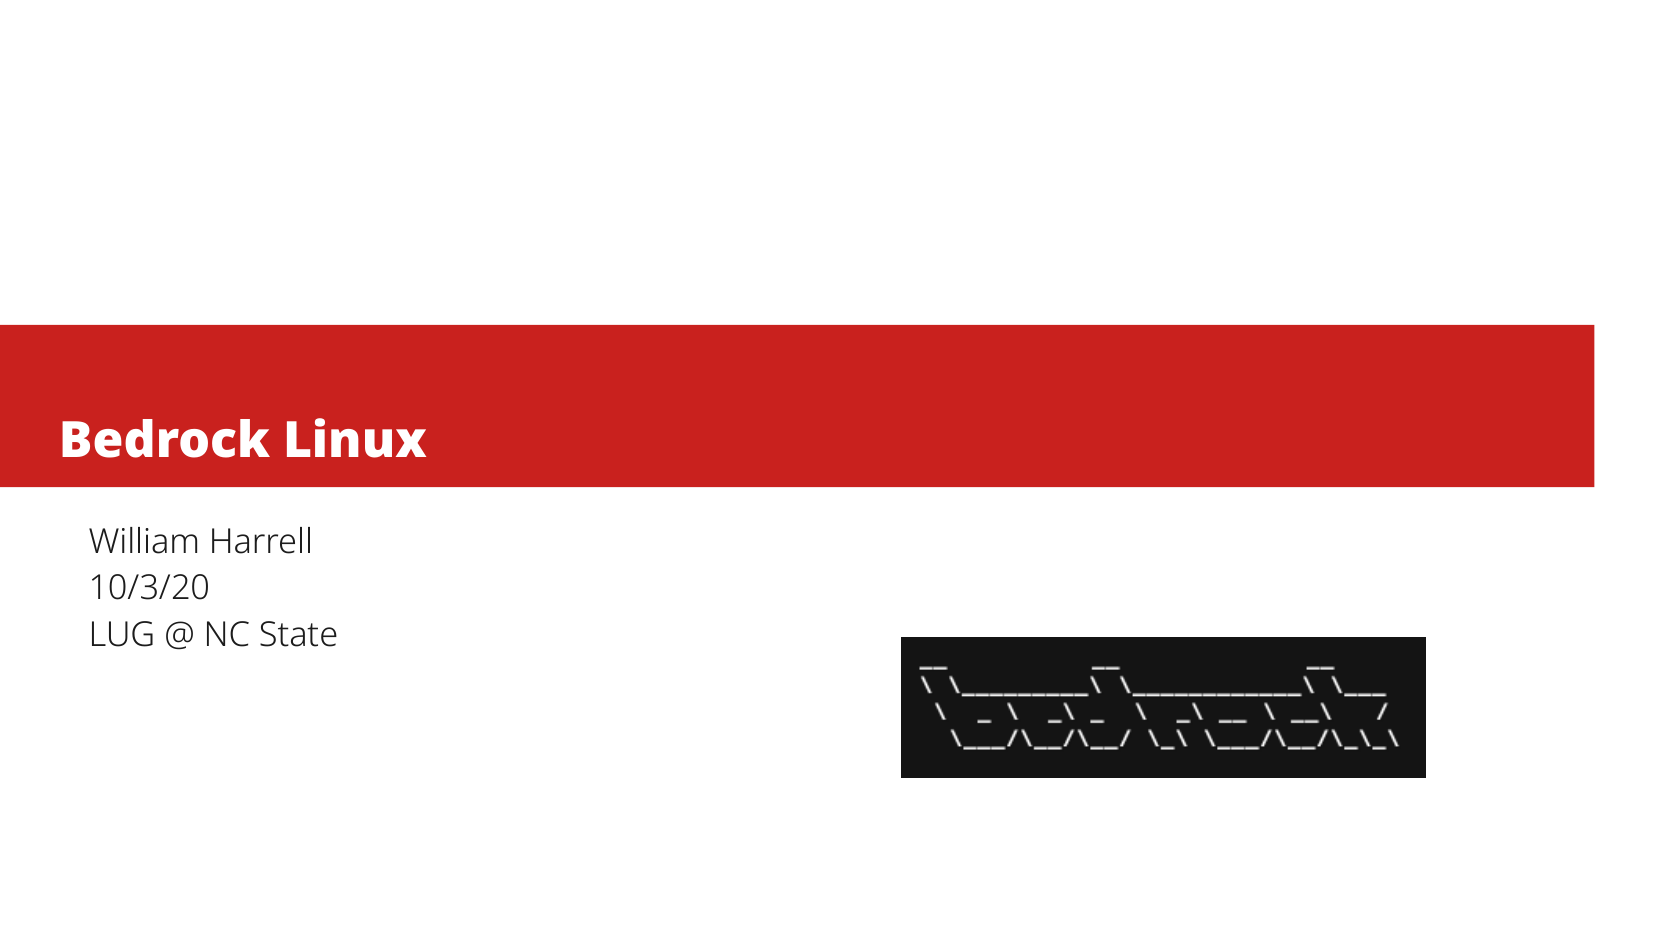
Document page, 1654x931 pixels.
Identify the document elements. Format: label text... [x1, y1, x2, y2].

picture [901, 637, 1426, 779]
subtitle William Harrell 10/3/20 LUG @ NC State [88, 516, 1565, 827]
title Bedrock Linux [59, 354, 1565, 473]
